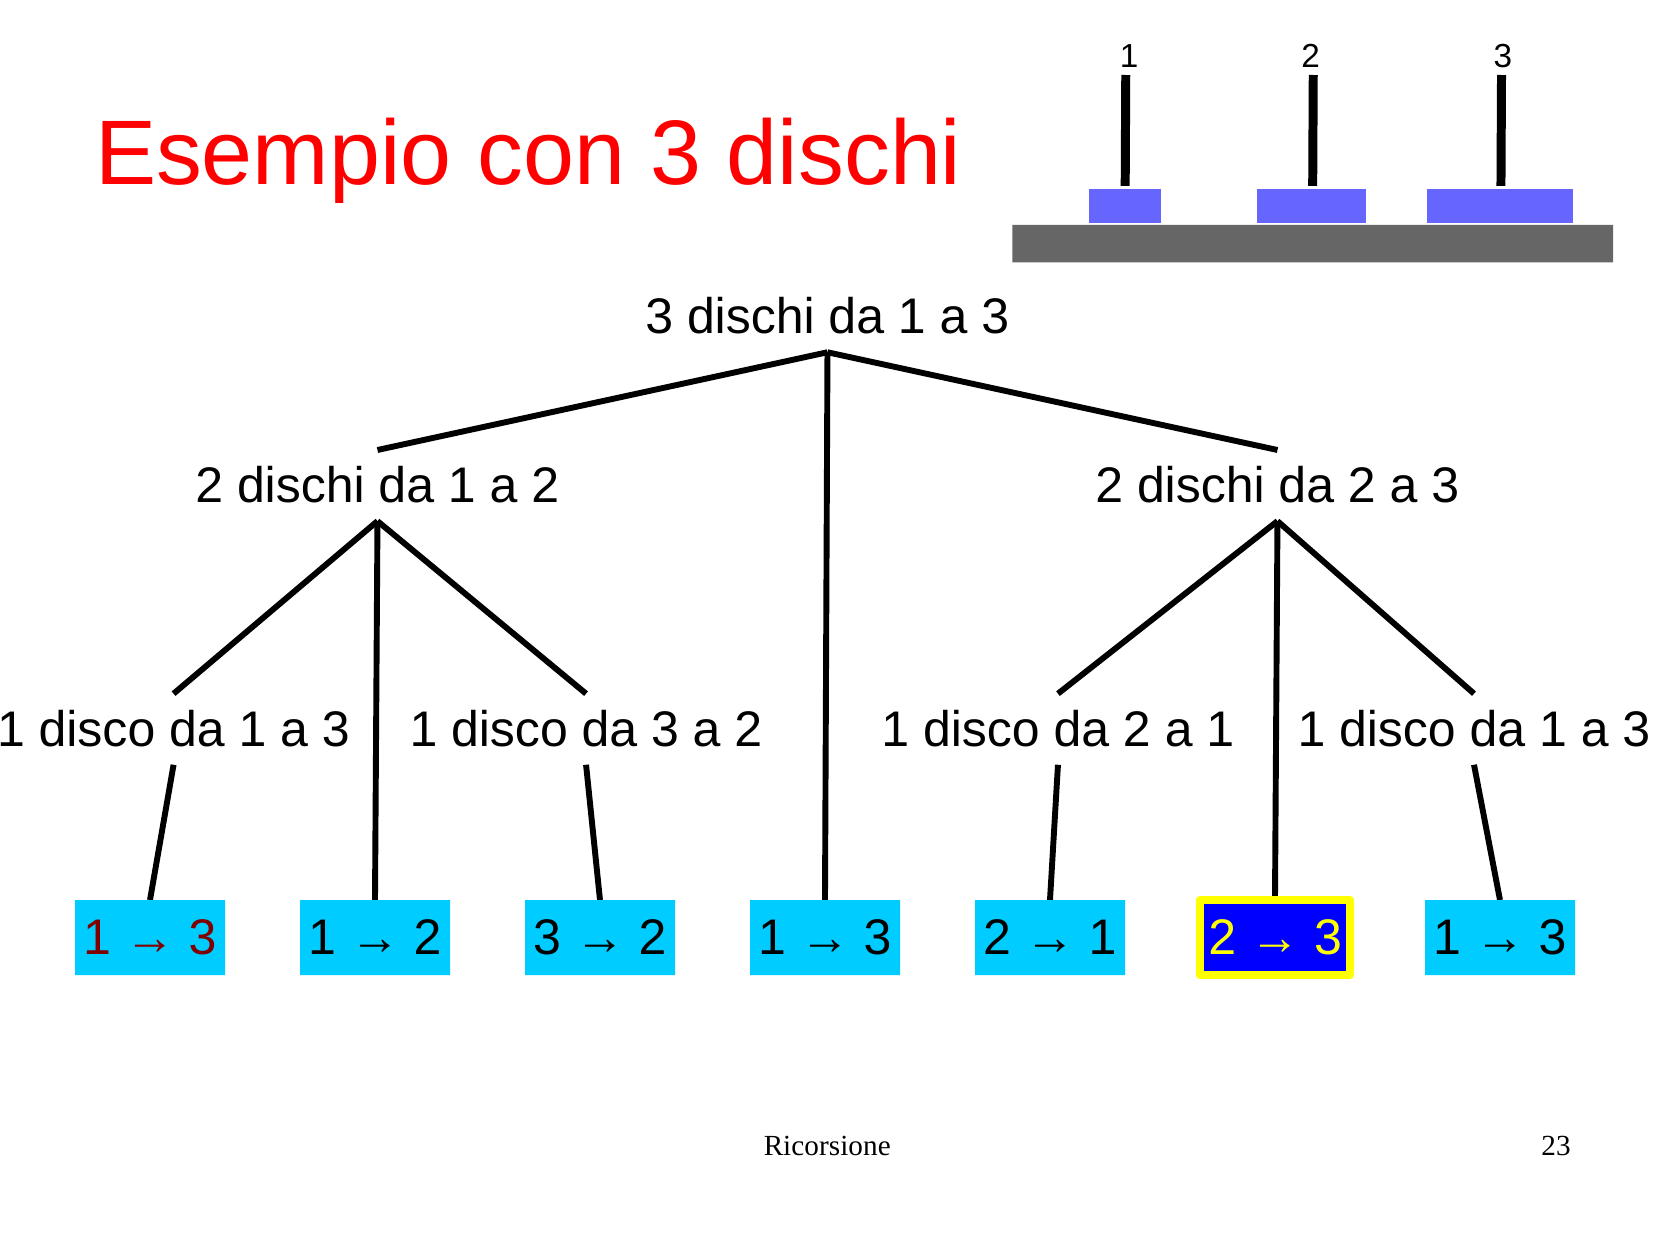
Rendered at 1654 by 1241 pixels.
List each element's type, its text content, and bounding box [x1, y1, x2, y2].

text_box [1012, 187, 1614, 263]
title Esempio con 3 dischi [82, 49, 976, 257]
text_box 1 → 3 [750, 900, 901, 976]
text_box 3 [1493, 37, 1539, 76]
text_box 1 [1119, 37, 1165, 76]
text_box 2 dischi da 2 a 3 [1080, 450, 1475, 522]
text_box 1 disco da 3 a 2 [394, 693, 778, 765]
text_box 2 [1301, 37, 1358, 76]
text_box 1 disco da 1 a 3 [1282, 693, 1654, 765]
text_box 1 disco da 1 a 3 [0, 693, 365, 765]
text_box 2 → 1 [975, 900, 1126, 976]
text_box 1 → 2 [300, 900, 451, 976]
text_box 1 → 3 [1425, 900, 1576, 976]
text_box 2 dischi da 1 a 2 [180, 450, 575, 522]
text_box 1 → 3 [75, 900, 226, 976]
text_box 3 dischi da 1 a 3 [630, 281, 1025, 353]
text_box 2 → 3 [1200, 900, 1351, 976]
text_box 3 → 2 [525, 900, 676, 976]
text_box 1 disco da 2 a 1 [866, 693, 1250, 765]
